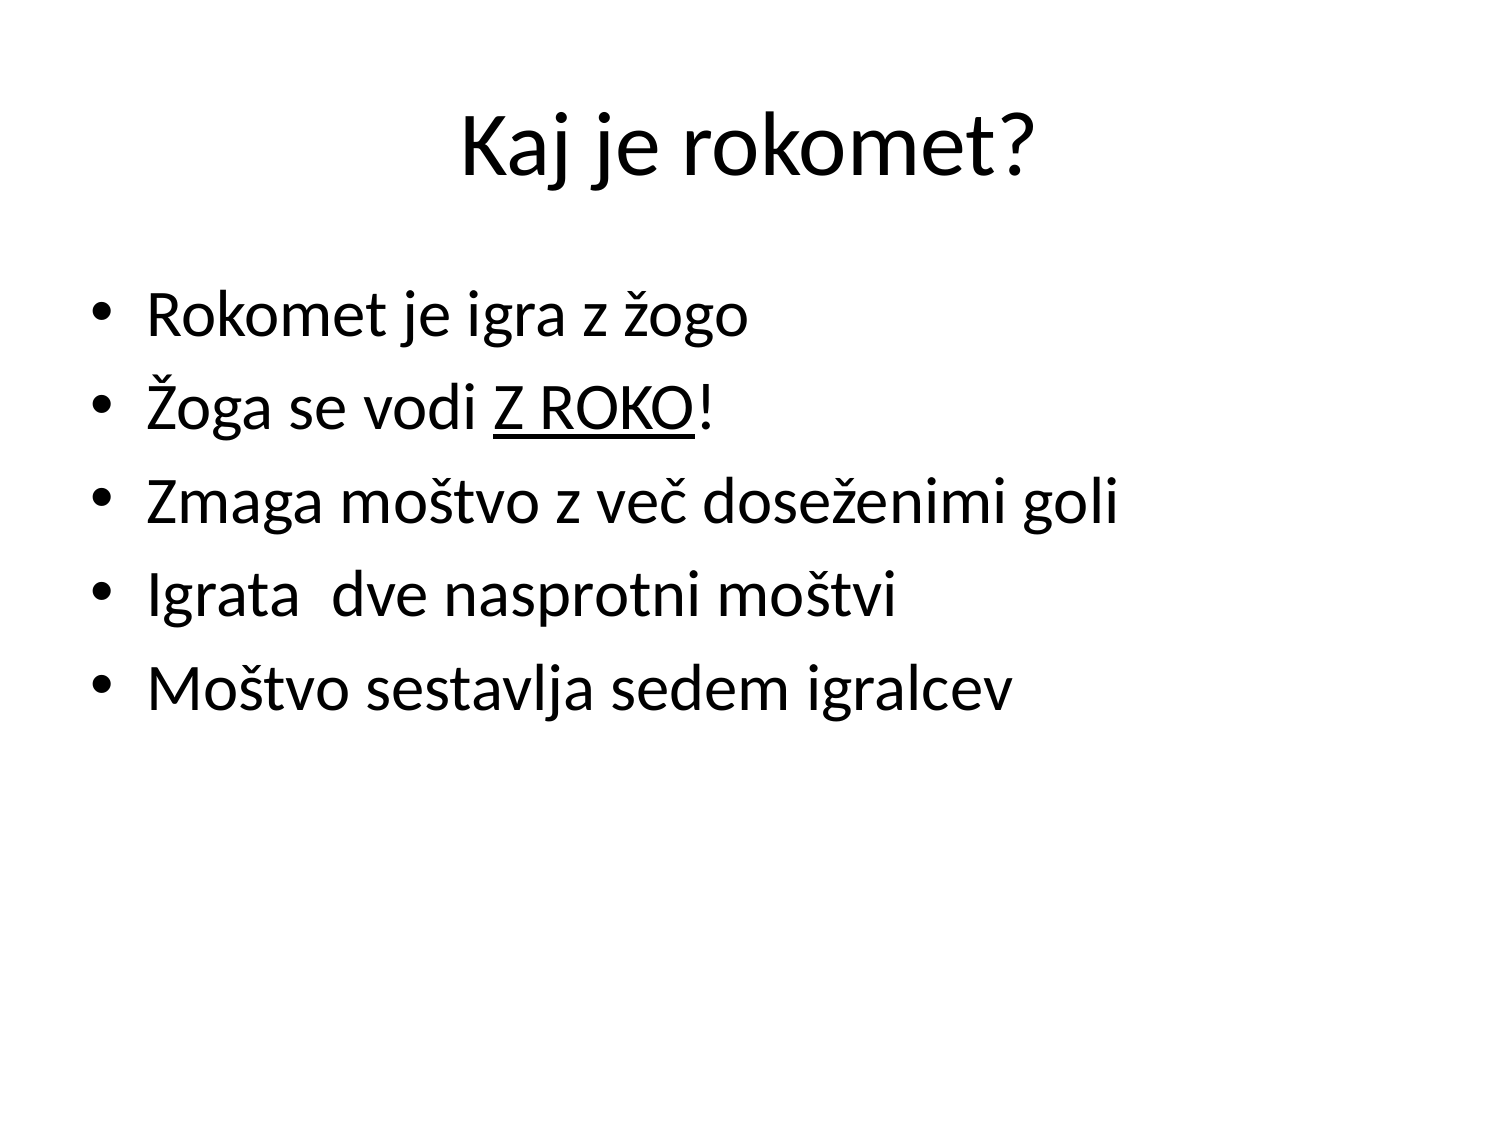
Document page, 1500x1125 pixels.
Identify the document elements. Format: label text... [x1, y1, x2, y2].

title Kaj je rokomet? [75, 45, 1425, 233]
list Rokomet je igra z žogo Žoga se vodi Z ROKO! Zmaga moštvo z več doseženimi goli Igrata dve nasprotni moštvi Moštvo sestavlja sedem igralcev [75, 262, 1425, 1005]
